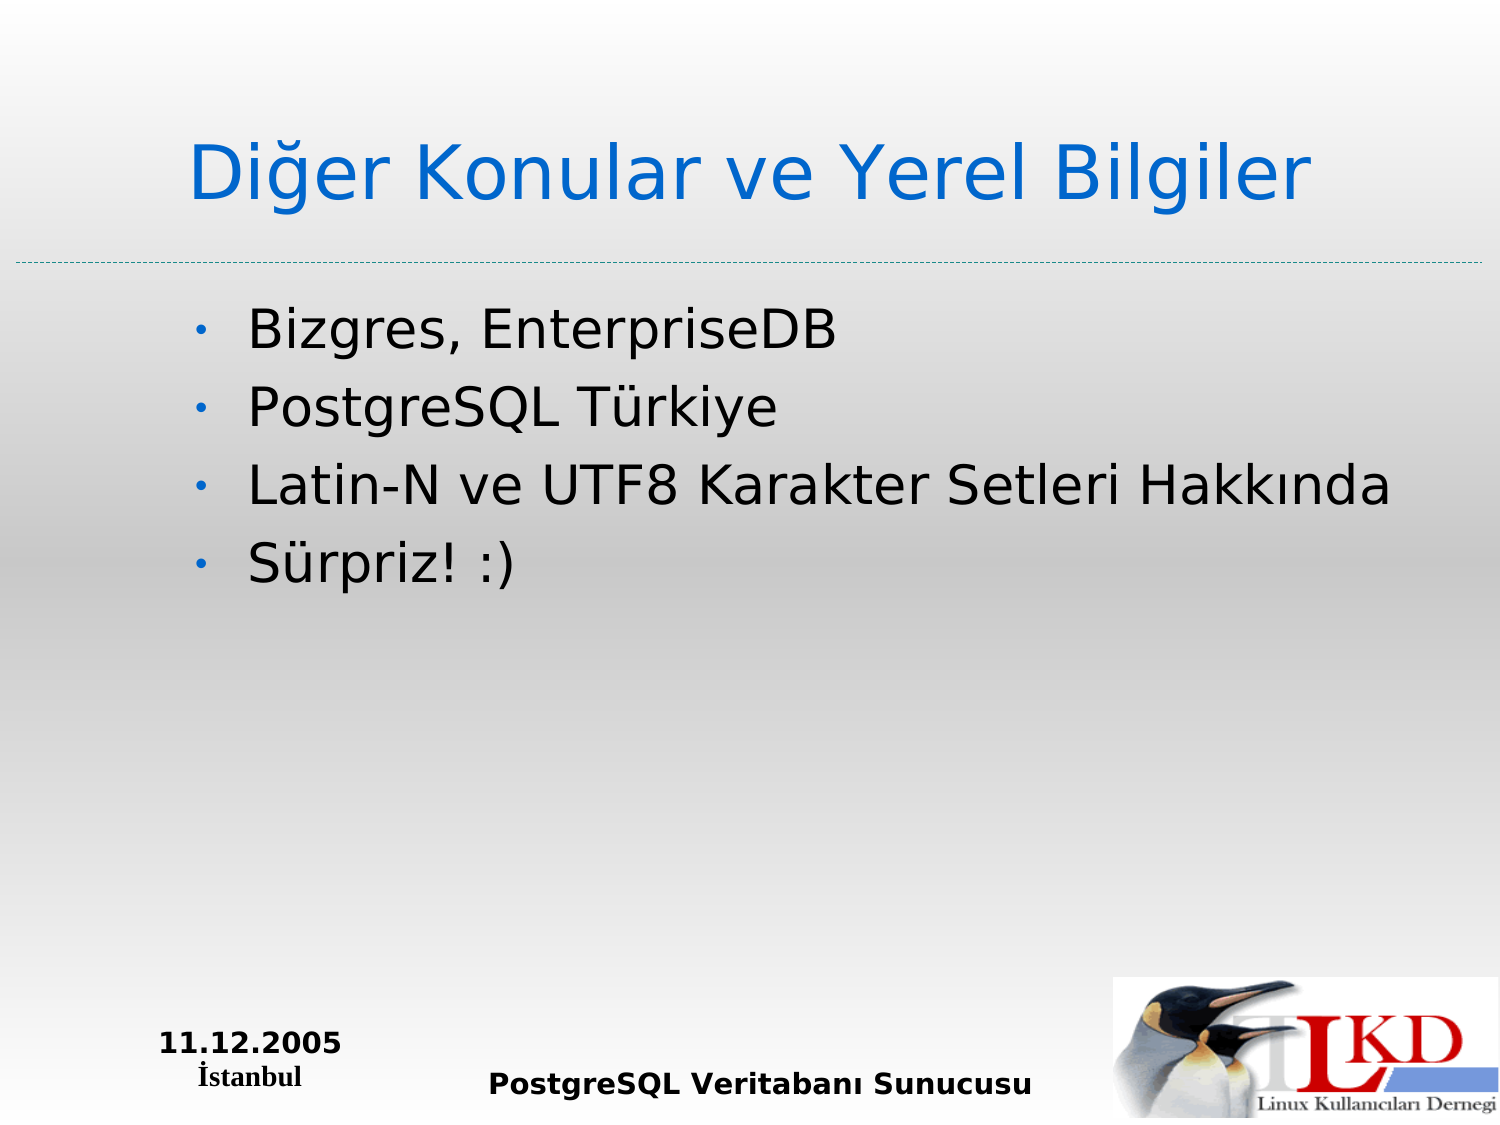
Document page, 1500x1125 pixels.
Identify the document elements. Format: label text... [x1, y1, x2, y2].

title Diğer Konular ve Yerel Bilgiler [0, 0, 1500, 225]
picture [1113, 977, 1499, 1118]
list Bizgres, EnterpriseDB PostgreSQL Türkiye Latin-N ve UTF8 Karakter Setleri Hakkında Sürpriz! :) [0, 297, 1500, 975]
